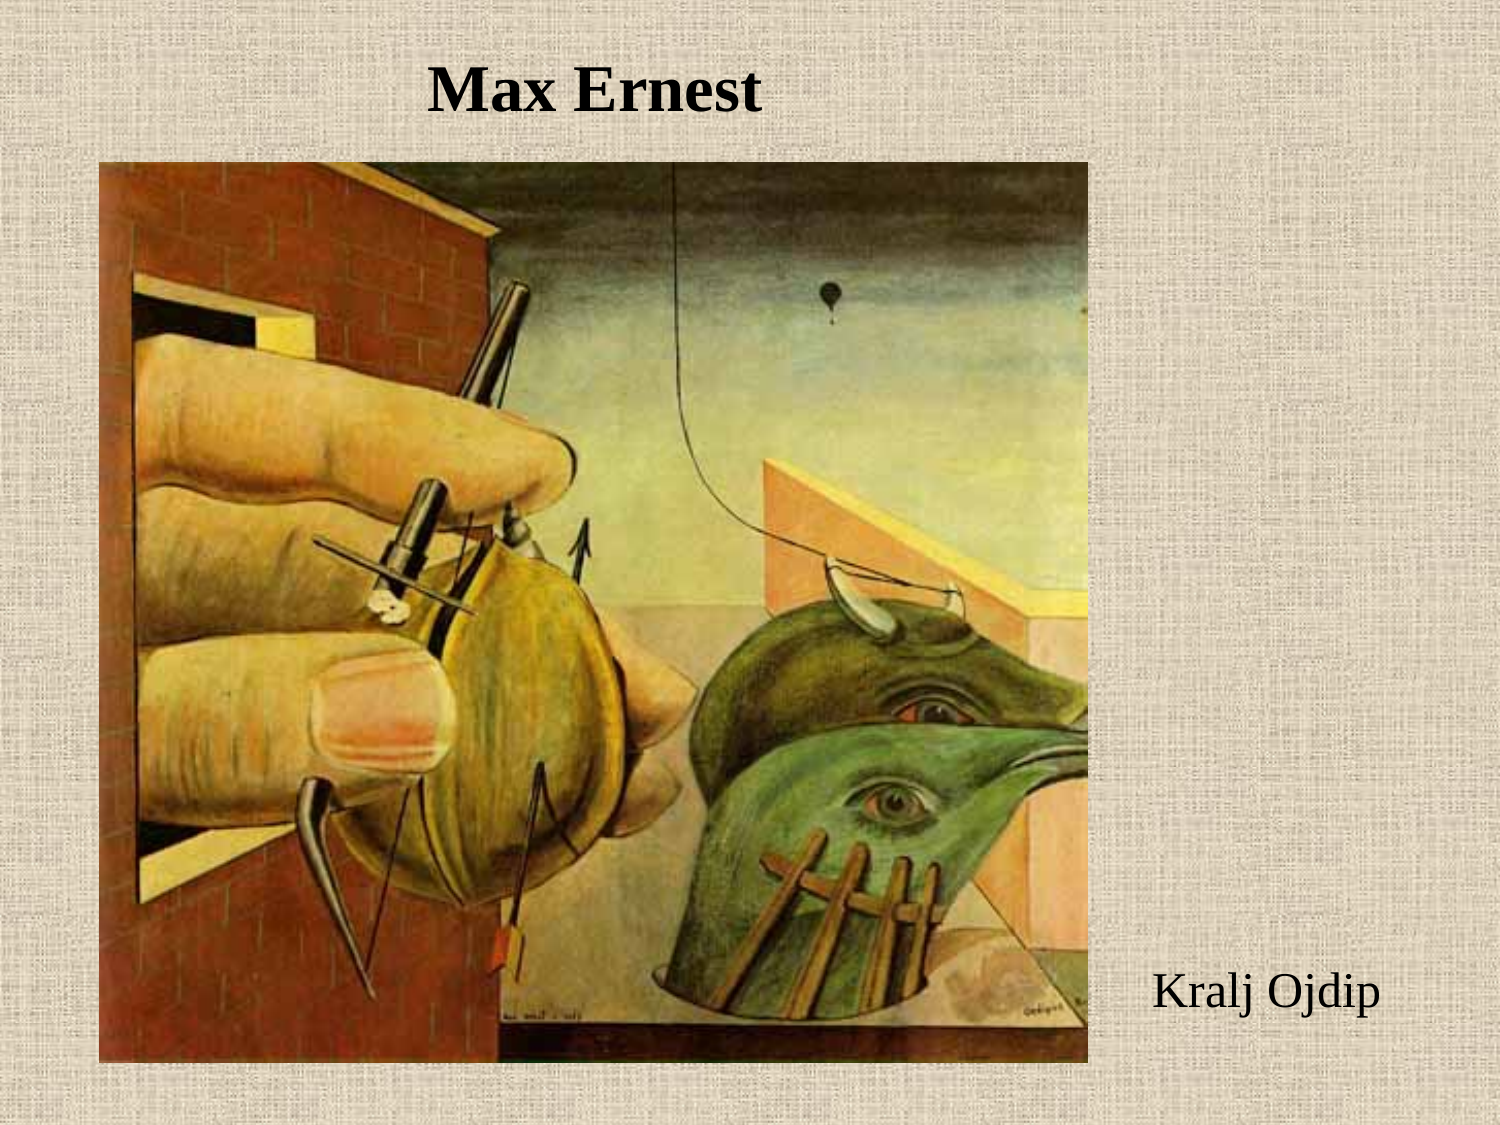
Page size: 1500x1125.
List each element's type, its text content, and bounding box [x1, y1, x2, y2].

text_box Kralj Ojdip [1137, 949, 1397, 1025]
picture [0, 0, 1500, 1125]
text_box Max Ernest [412, 37, 779, 133]
